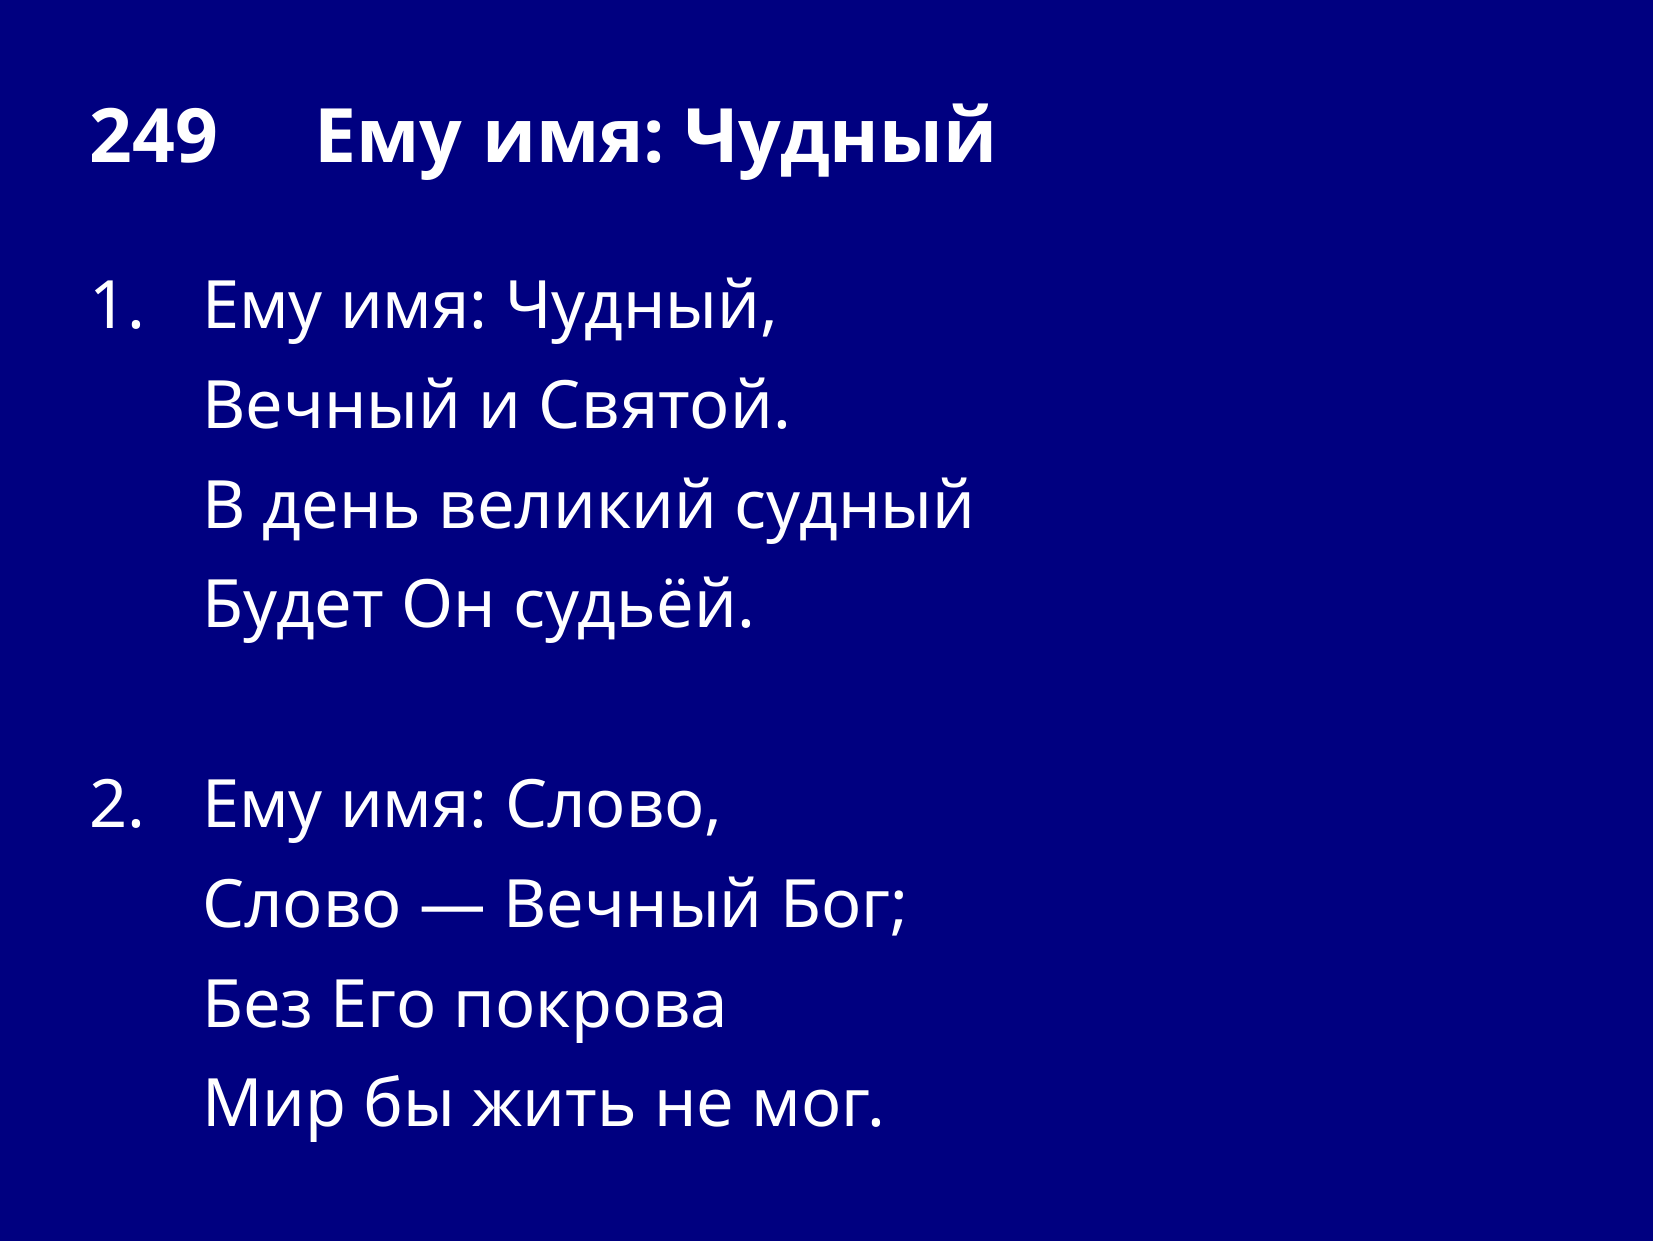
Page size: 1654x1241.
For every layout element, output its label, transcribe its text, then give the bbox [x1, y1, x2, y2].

text_box 249 Ему имя: Чудный [75, 75, 1576, 188]
text_box 1. Ему имя: Чудный, Вечный и Святой. В день великий судный Будет Он судьёй. 2. Ему имя: Слово, Слово — Вечный Бог; Без Его покрова Мир бы жить не мог. [75, 188, 1576, 1163]
